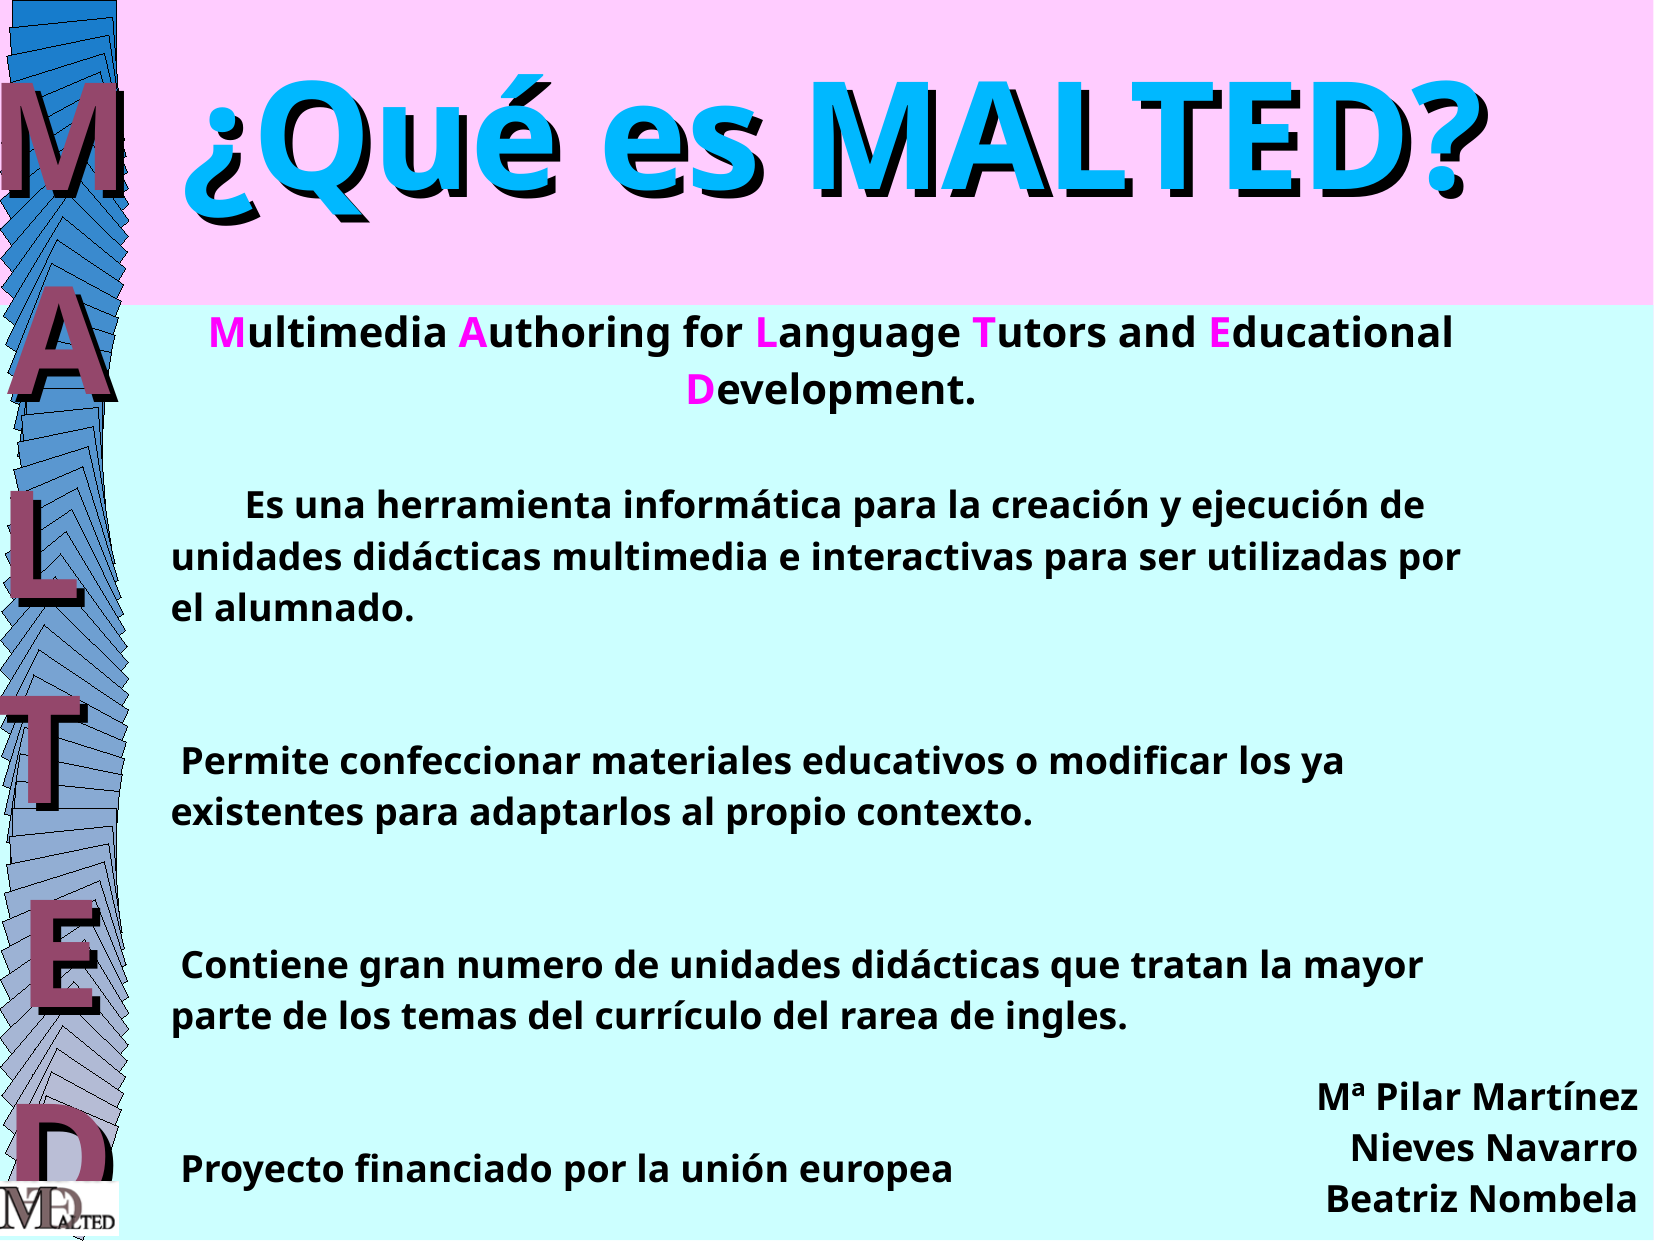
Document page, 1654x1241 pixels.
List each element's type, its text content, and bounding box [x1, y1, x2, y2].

title ¿Qué es MALTED? [150, 42, 1515, 220]
text_box Multimedia Authoring for Language Tutors and Educational Development. Es una herramienta informática para la creación y ejecución de unidades didácticas multimedia e interactivas para ser utilizadas por el alumnado. Permite confeccionar materiales educativos o modificar los ya existentes para adaptarlos al propio contexto. Contiene gran numero de unidades didácticas que tratan la mayor parte de los temas del currículo del rarea de ingles. Proyecto financiado por la unión europea [155, 295, 1506, 1241]
picture [0, 1181, 119, 1236]
